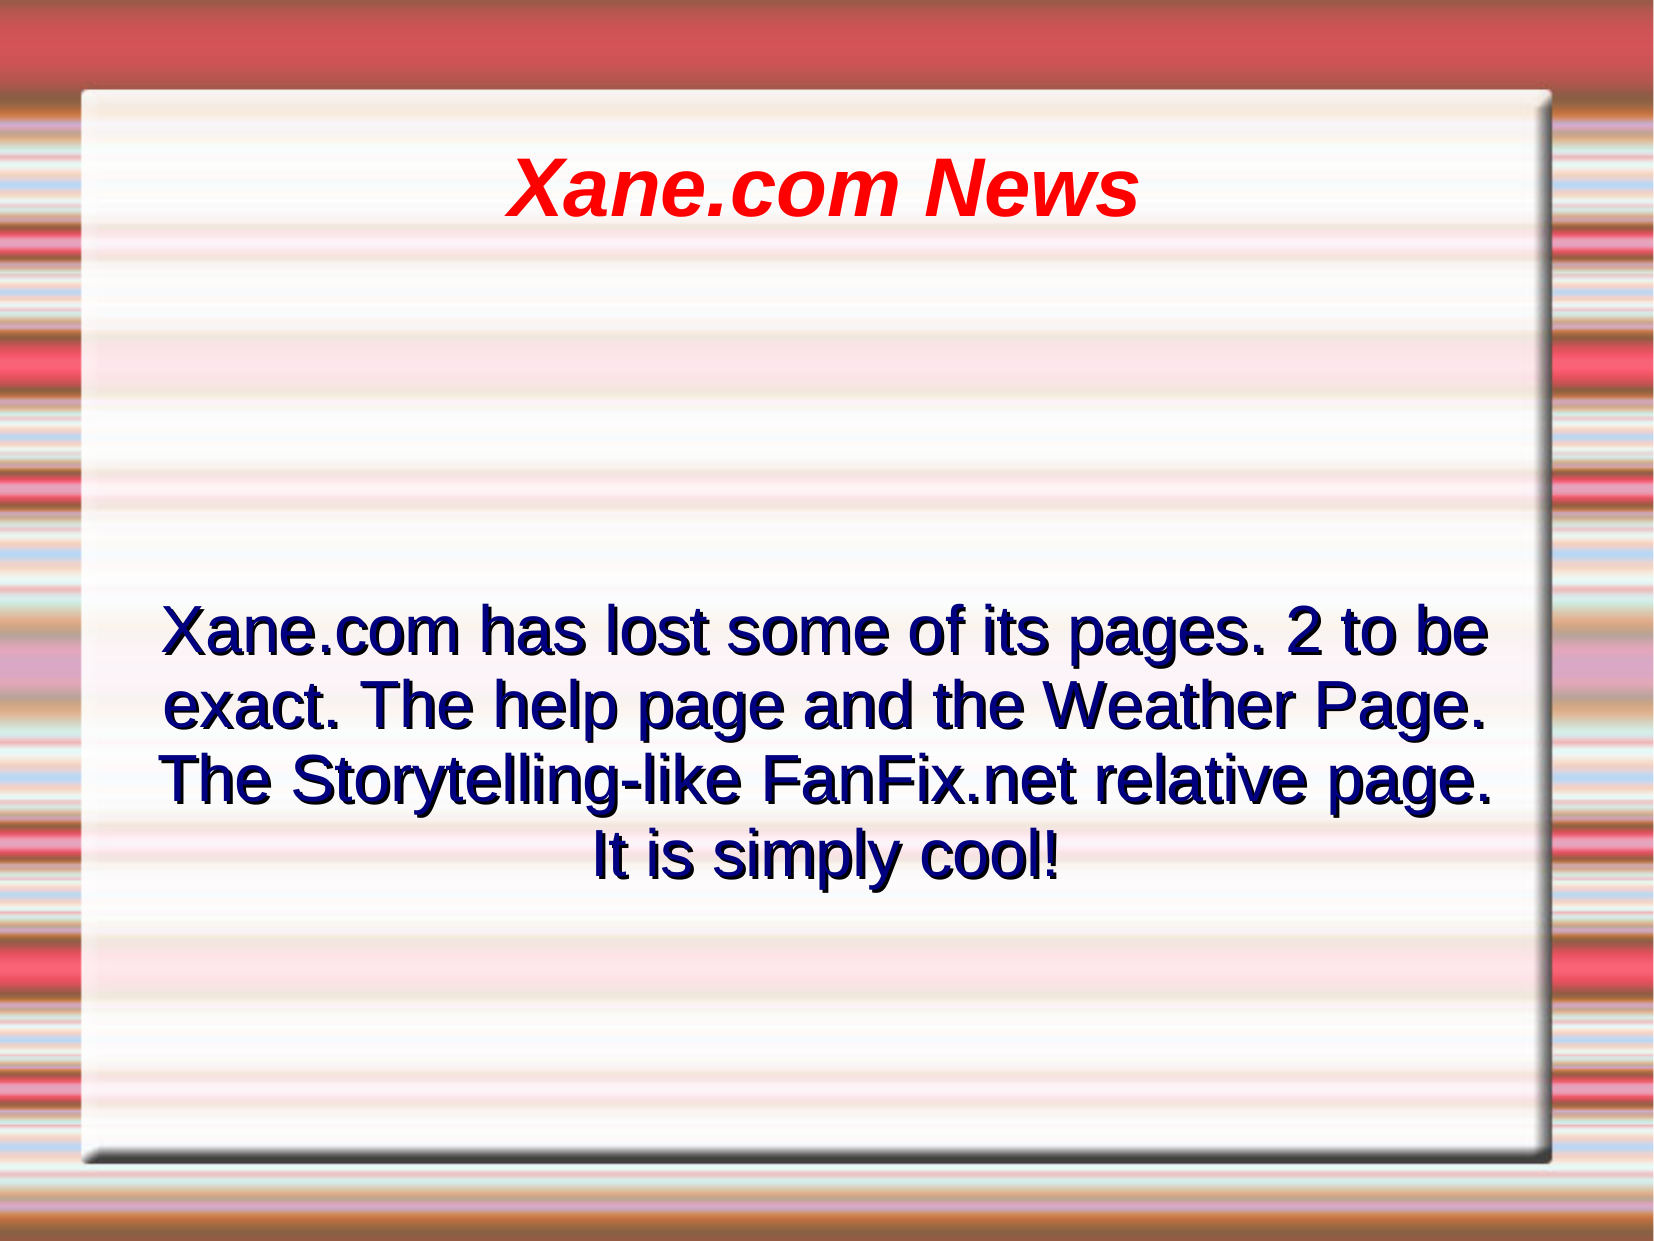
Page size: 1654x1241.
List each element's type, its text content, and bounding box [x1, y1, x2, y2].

picture [0, 0, 1654, 1241]
subtitle Xane.com has lost some of its pages. 2 to be exact. The help page and the Weather Page. The Storytelling-like FanFix.net relative page. It is simply cool! [134, 350, 1516, 1133]
title Xane.com News [37, 0, 1613, 376]
